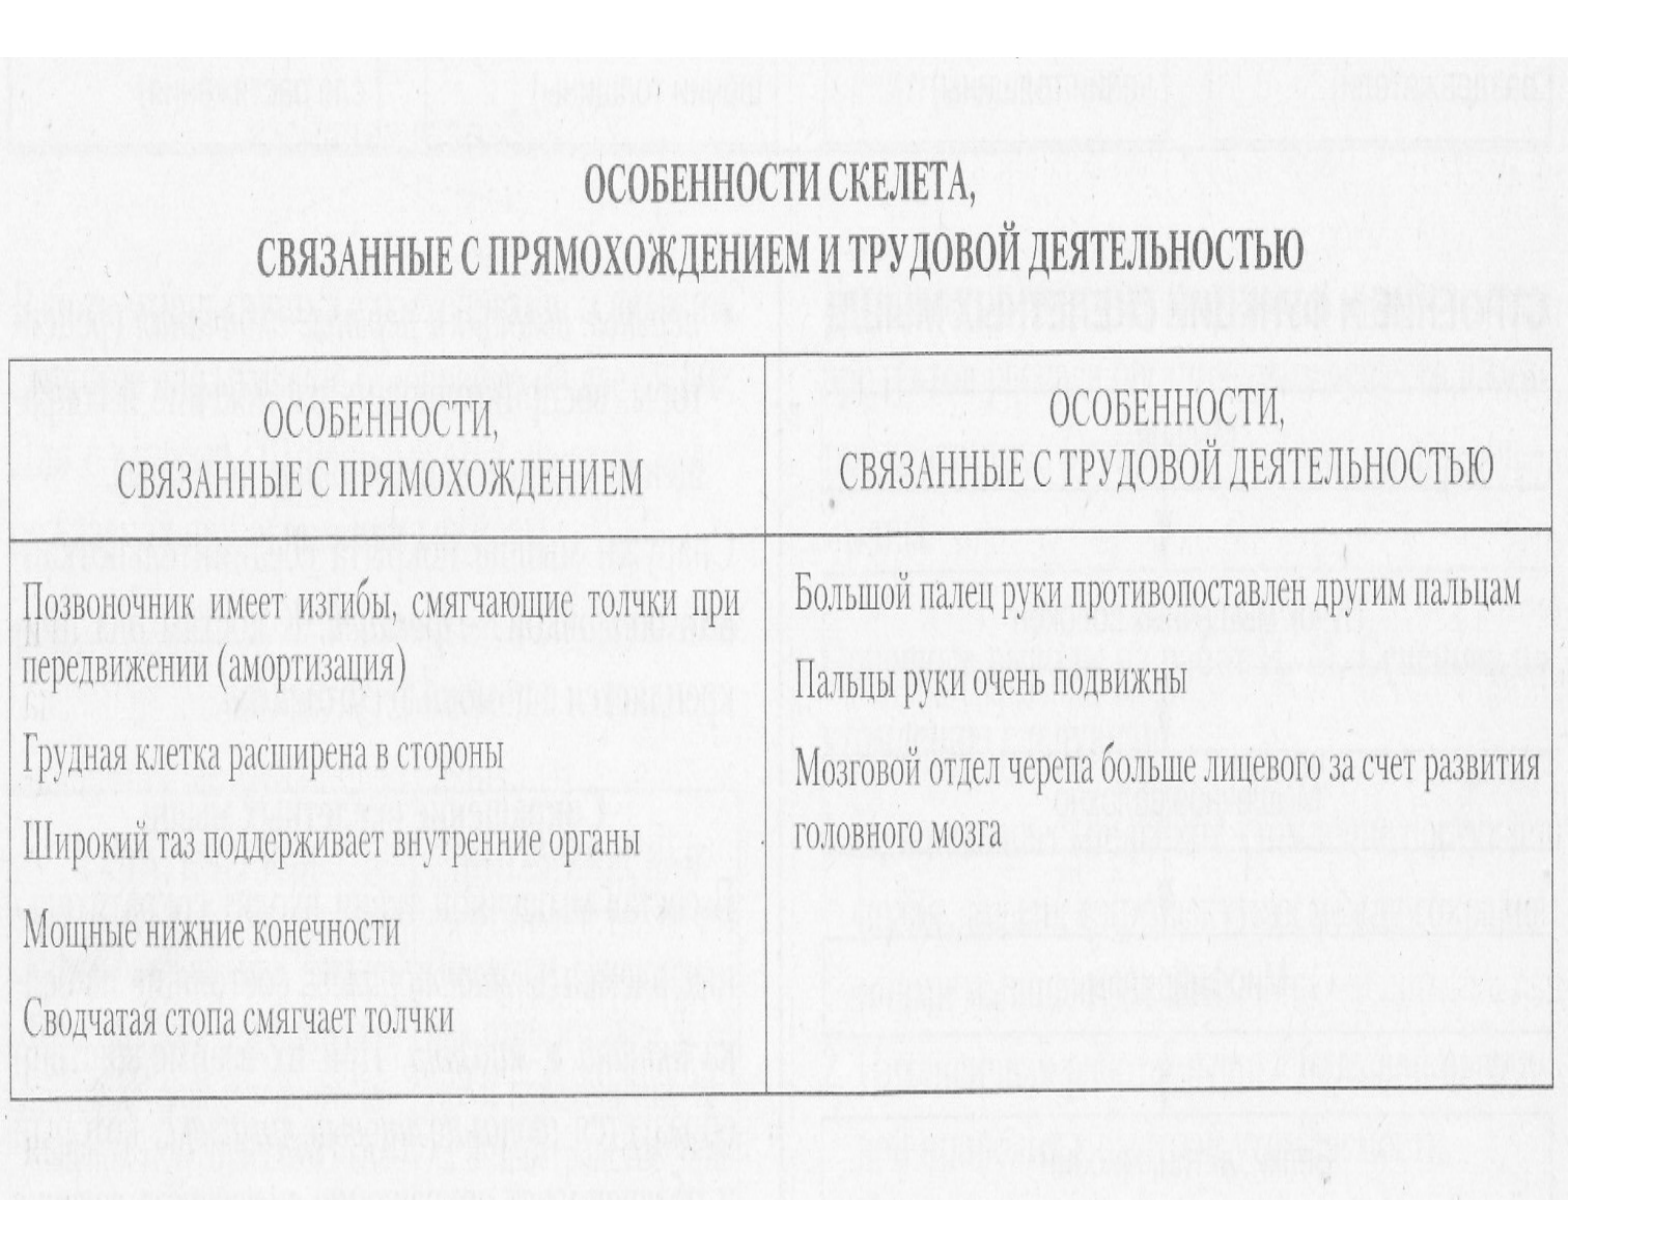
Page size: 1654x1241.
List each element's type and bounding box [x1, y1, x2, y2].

picture [0, 57, 1568, 1201]
